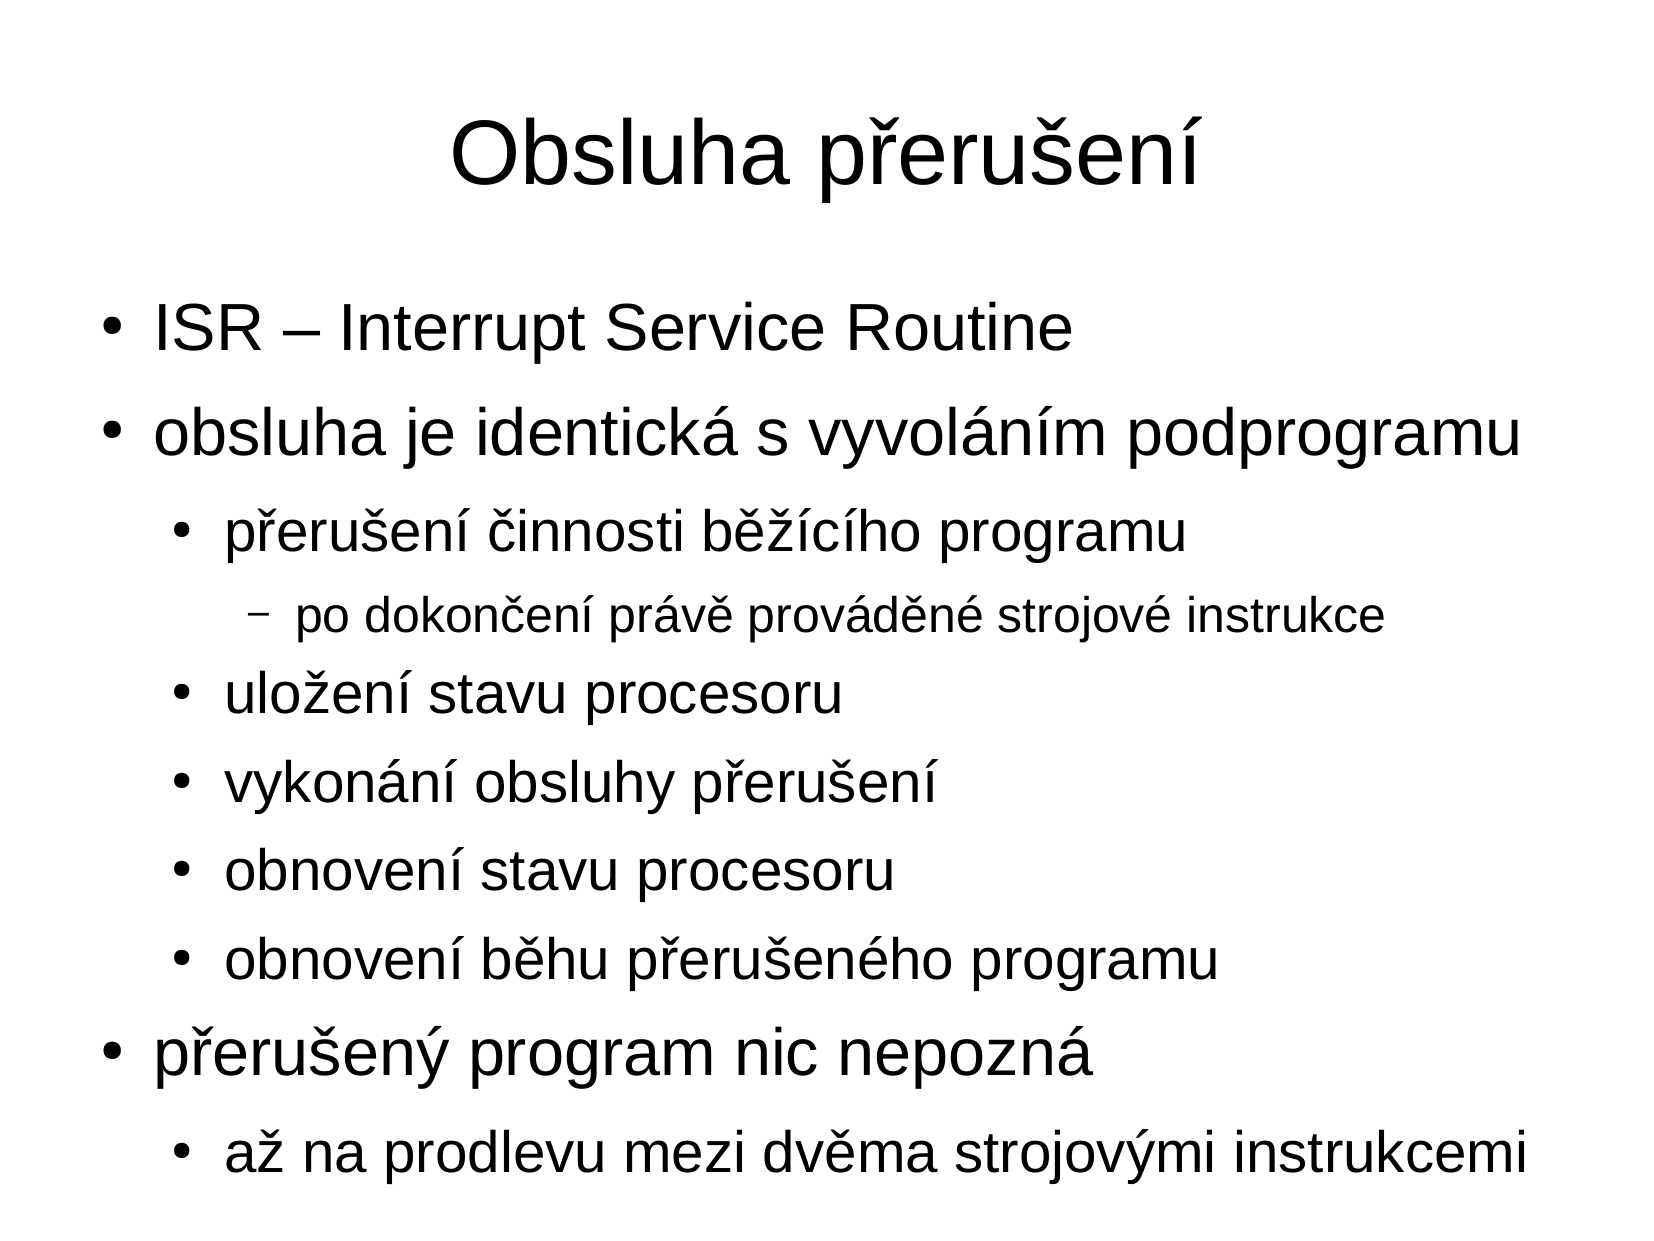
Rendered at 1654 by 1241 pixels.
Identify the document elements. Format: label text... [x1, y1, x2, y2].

title Obsluha přerušení [82, 56, 1571, 250]
list ISR – Interrupt Service Routine obsluha je identická s vyvoláním podprogramu přerušení činnosti běžícího programu po dokončení právě prováděné strojové instrukce uložení stavu procesoru vykonání obsluhy přerušení obnovení stavu procesoru obnovení běhu přerušeného programu přerušený program nic nepozná až na prodlevu mezi dvěma strojovými instrukcemi [82, 290, 1571, 1185]
